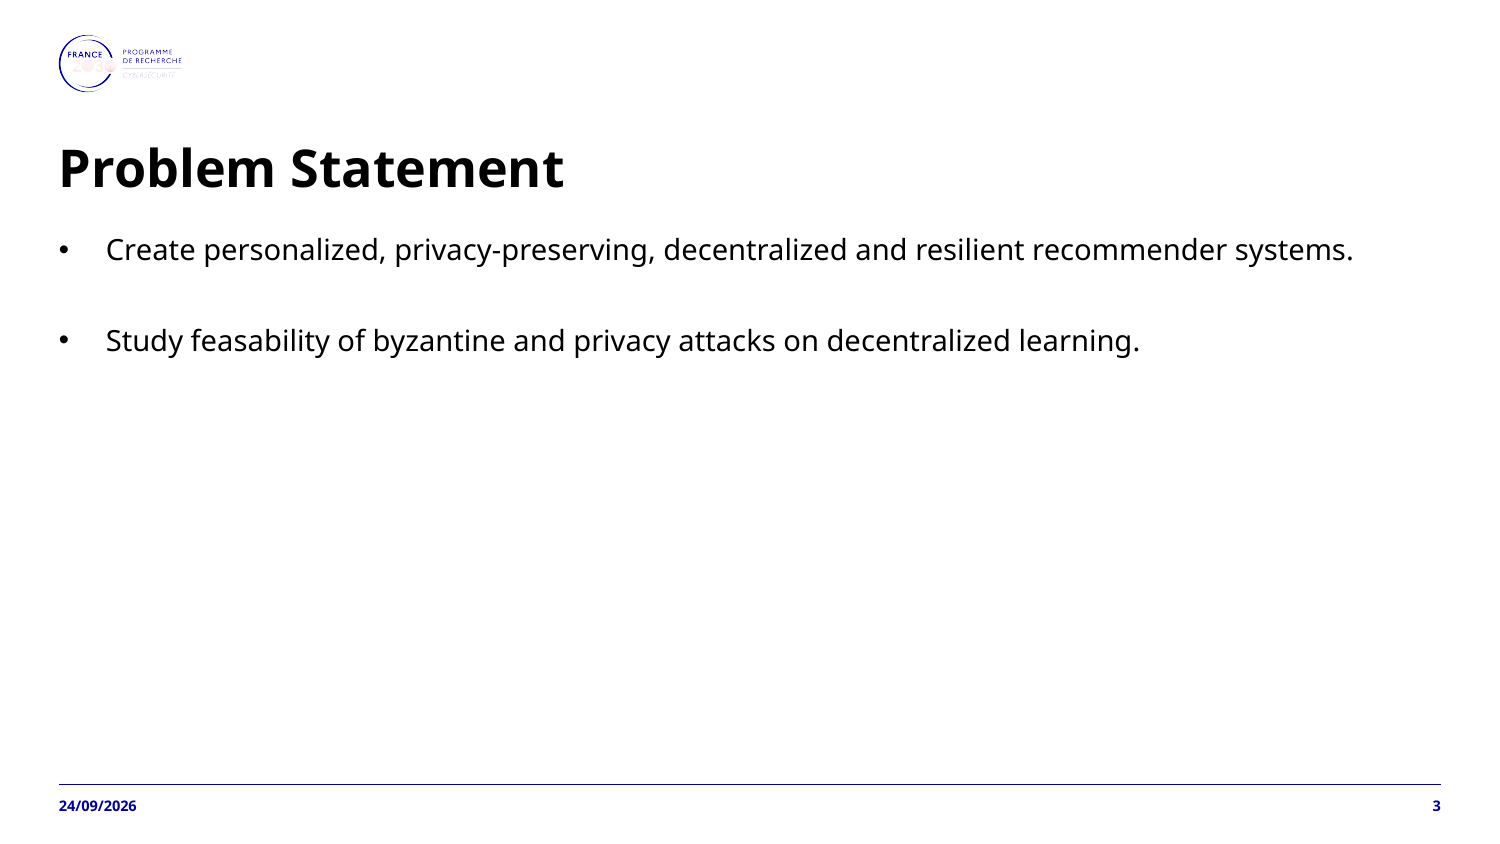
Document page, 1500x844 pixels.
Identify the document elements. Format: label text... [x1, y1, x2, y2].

title Problem Statement [59, 142, 1441, 231]
slide_number 23 [1364, 784, 1441, 830]
picture [46, 22, 194, 105]
slide_number 26/01/2024 [59, 784, 260, 830]
list Create personalized, privacy-preserving, decentralized and resilient recommender systems. Study feasability of byzantine and privacy attacks on decentralized learning. [58, 231, 1441, 675]
